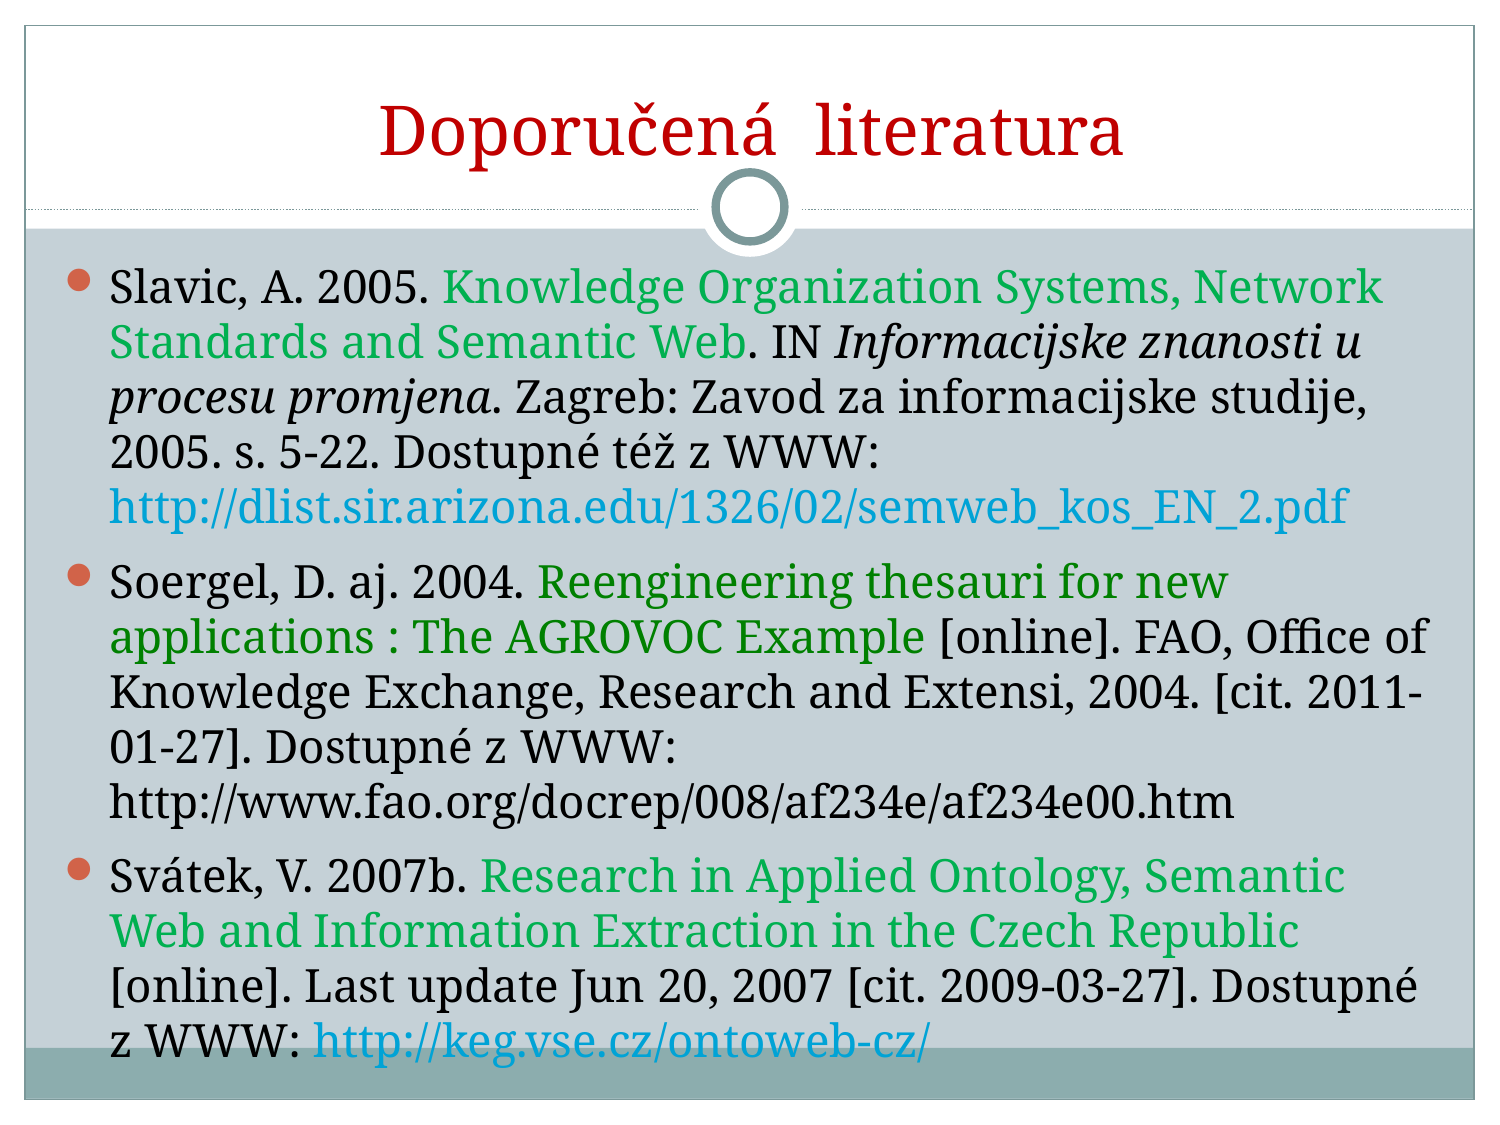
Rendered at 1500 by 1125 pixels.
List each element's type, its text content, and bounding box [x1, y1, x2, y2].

text_box Doporučená literatura [265, 79, 1241, 178]
list Slavic, A. 2005. Knowledge Organization Systems, Network Standards and Semantic Web. IN Informacijske znanosti u procesu promjena. Zagreb: Zavod za informacijske studije, 2005. s. 5-22. Dostupné též z WWW: http://dlist.sir.arizona.edu/1326/02/semweb_kos_EN_2.pdf Soergel, D. aj. 2004. Reengineering thesauri for new applications : The AGROVOC Example [online]. FAO, Office of Knowledge Exchange, Research and Extensi, 2004. [cit. 2011-01-27]. Dostupné z WWW: http://www.fao.org/docrep/008/af234e/af234e00.htm Svátek, V. 2007b. Research in Applied Ontology, Semantic Web and Information Extraction in the Czech Republic [online]. Last update Jun 20, 2007 [cit. 2009-03-27]. Dostupné z WWW: http://keg.vse.cz/ontoweb-cz/ [49, 249, 1450, 1060]
